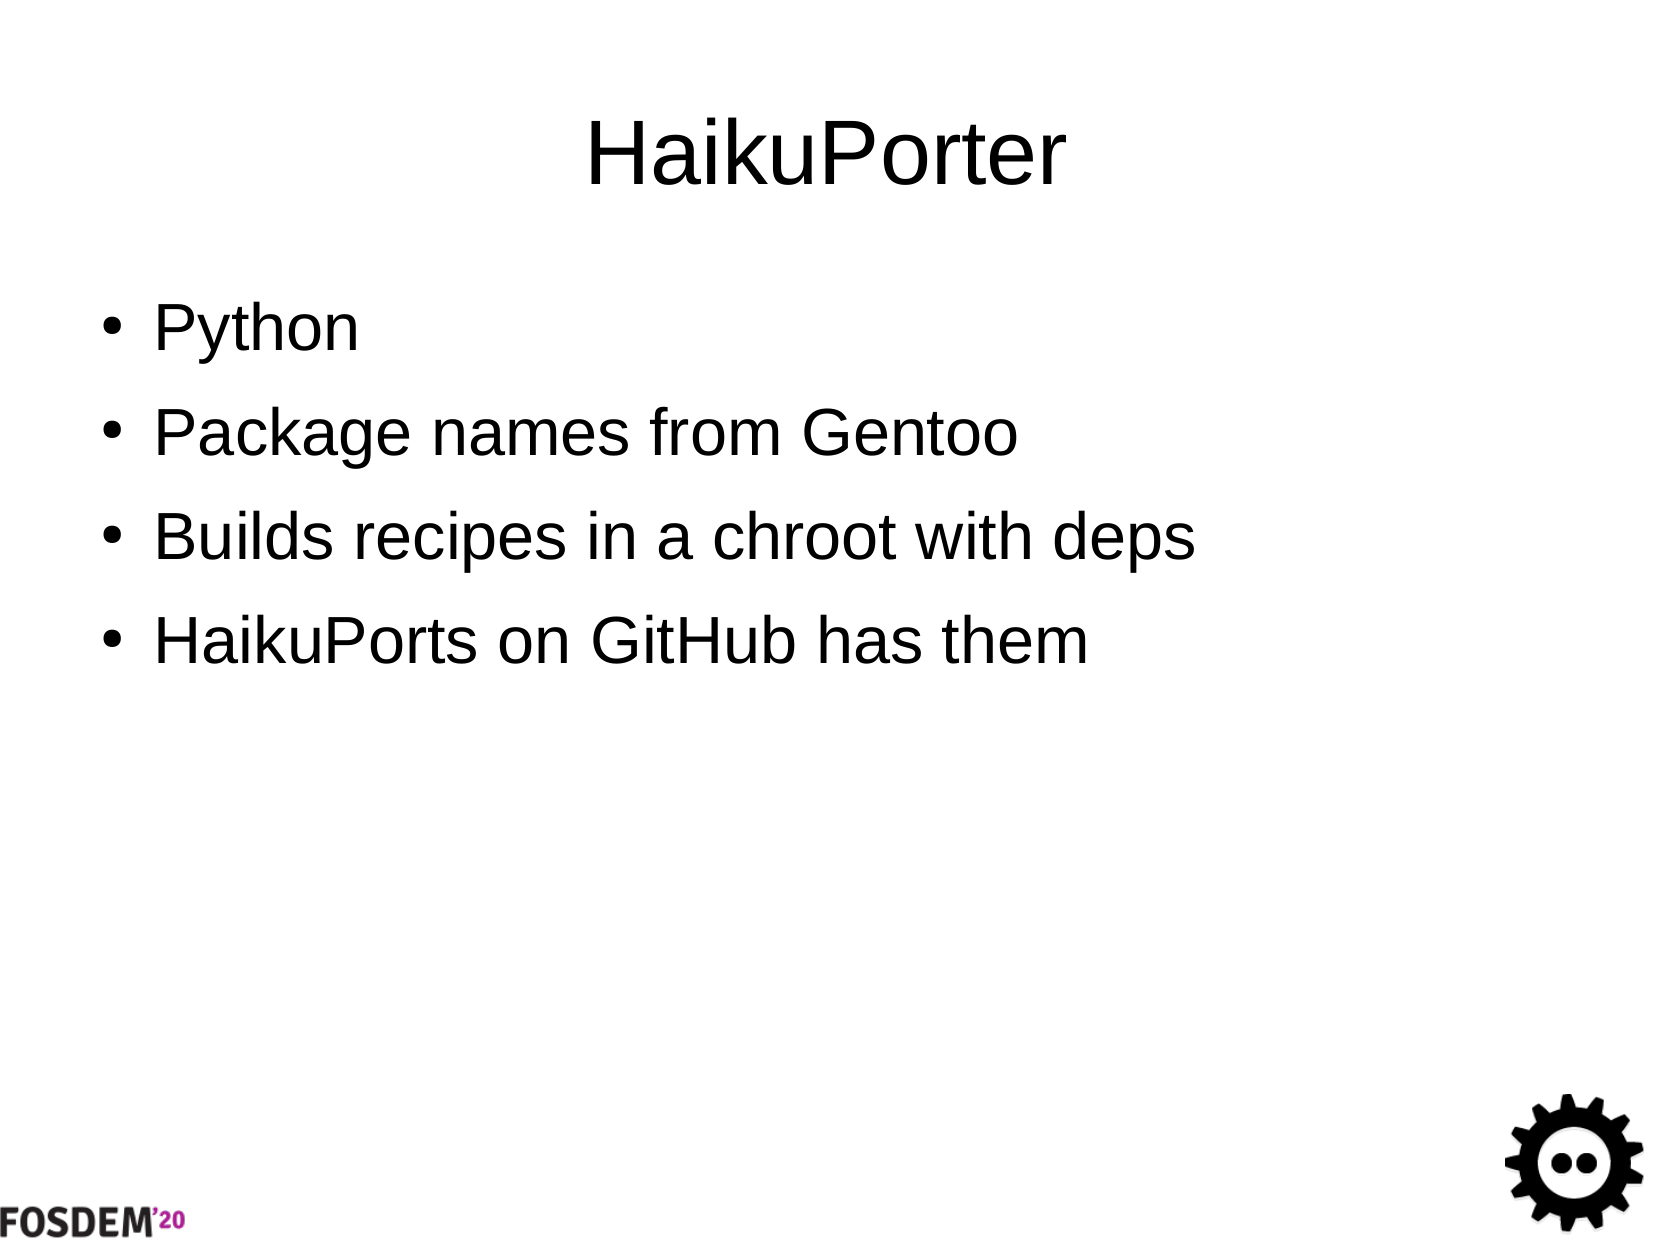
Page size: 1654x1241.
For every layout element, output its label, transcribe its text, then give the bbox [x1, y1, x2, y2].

picture [1505, 1094, 1648, 1235]
title HaikuPorter [82, 49, 1571, 257]
list Python Package names from Gentoo Builds recipes in a chroot with deps HaikuPorts on GitHub has them [82, 290, 1571, 1010]
picture [0, 1202, 188, 1241]
